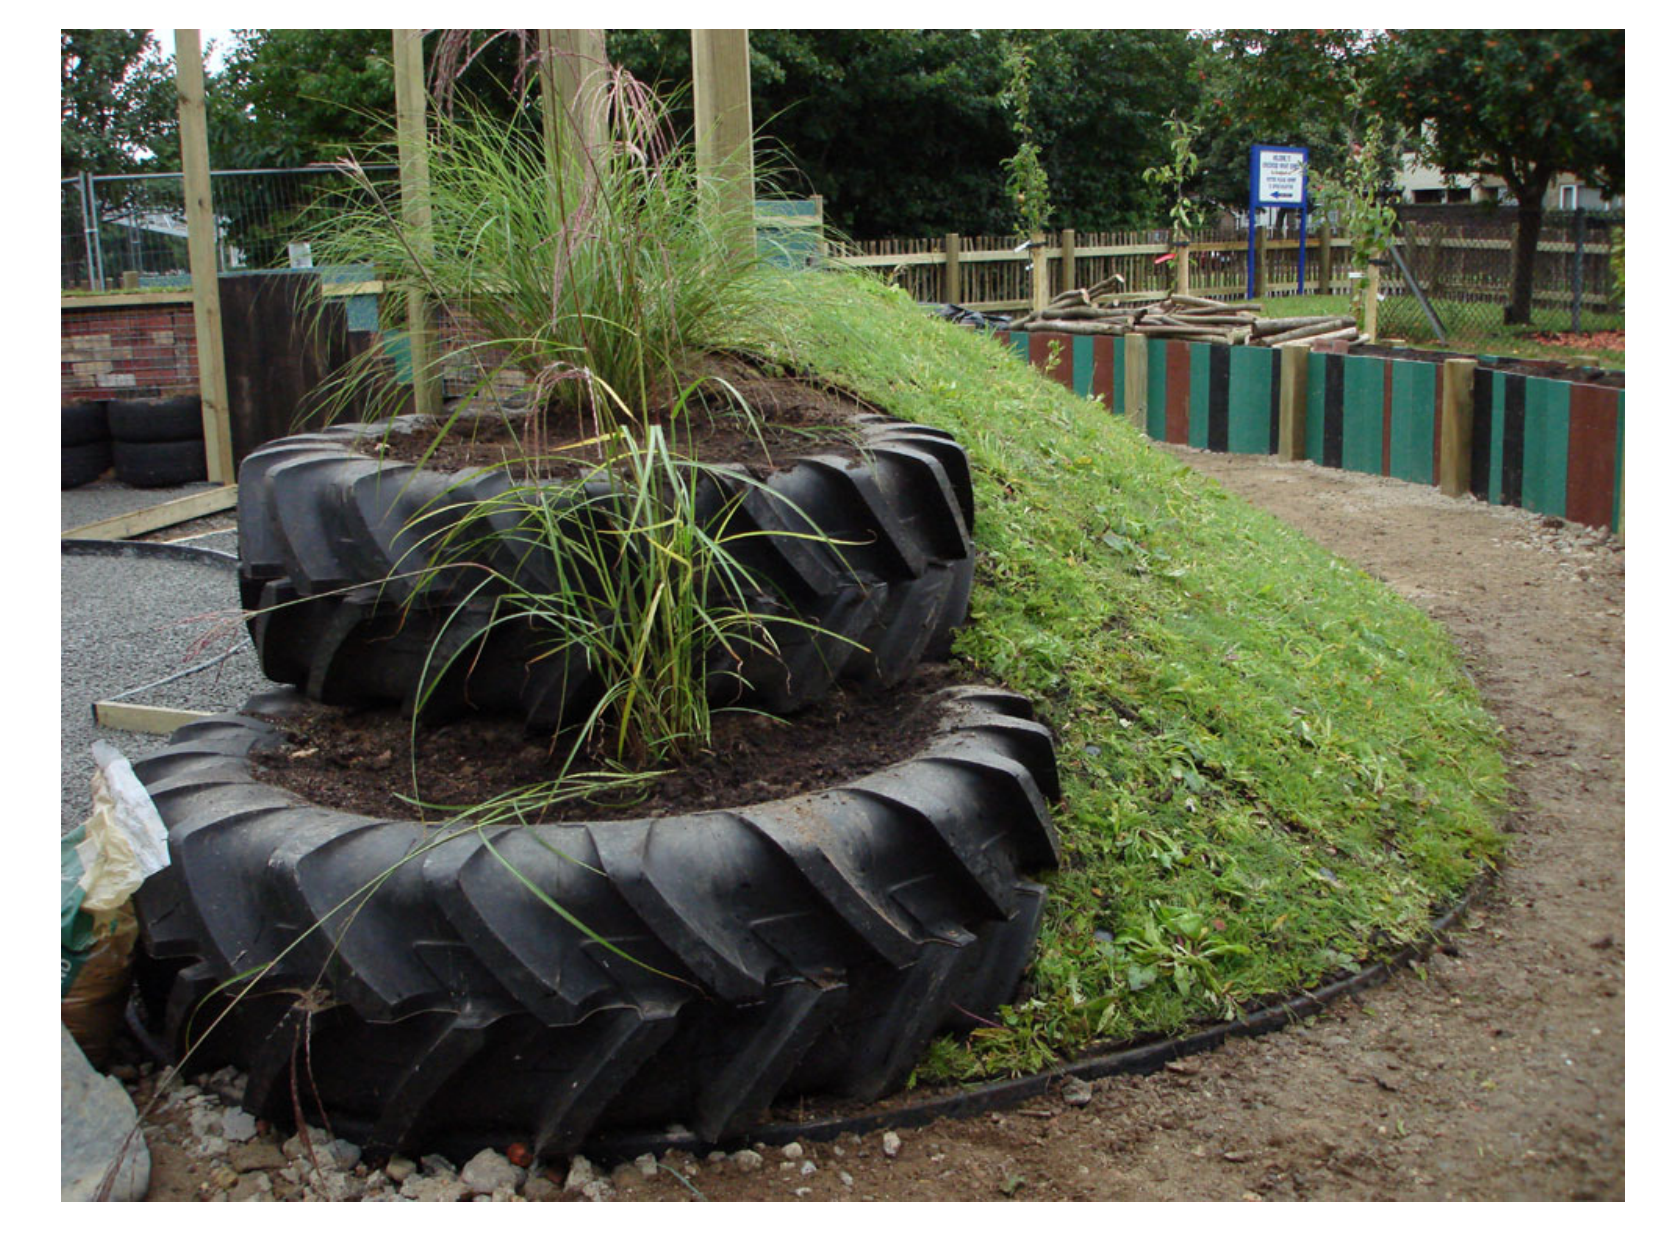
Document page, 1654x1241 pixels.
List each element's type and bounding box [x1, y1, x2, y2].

picture [61, 29, 1625, 1202]
